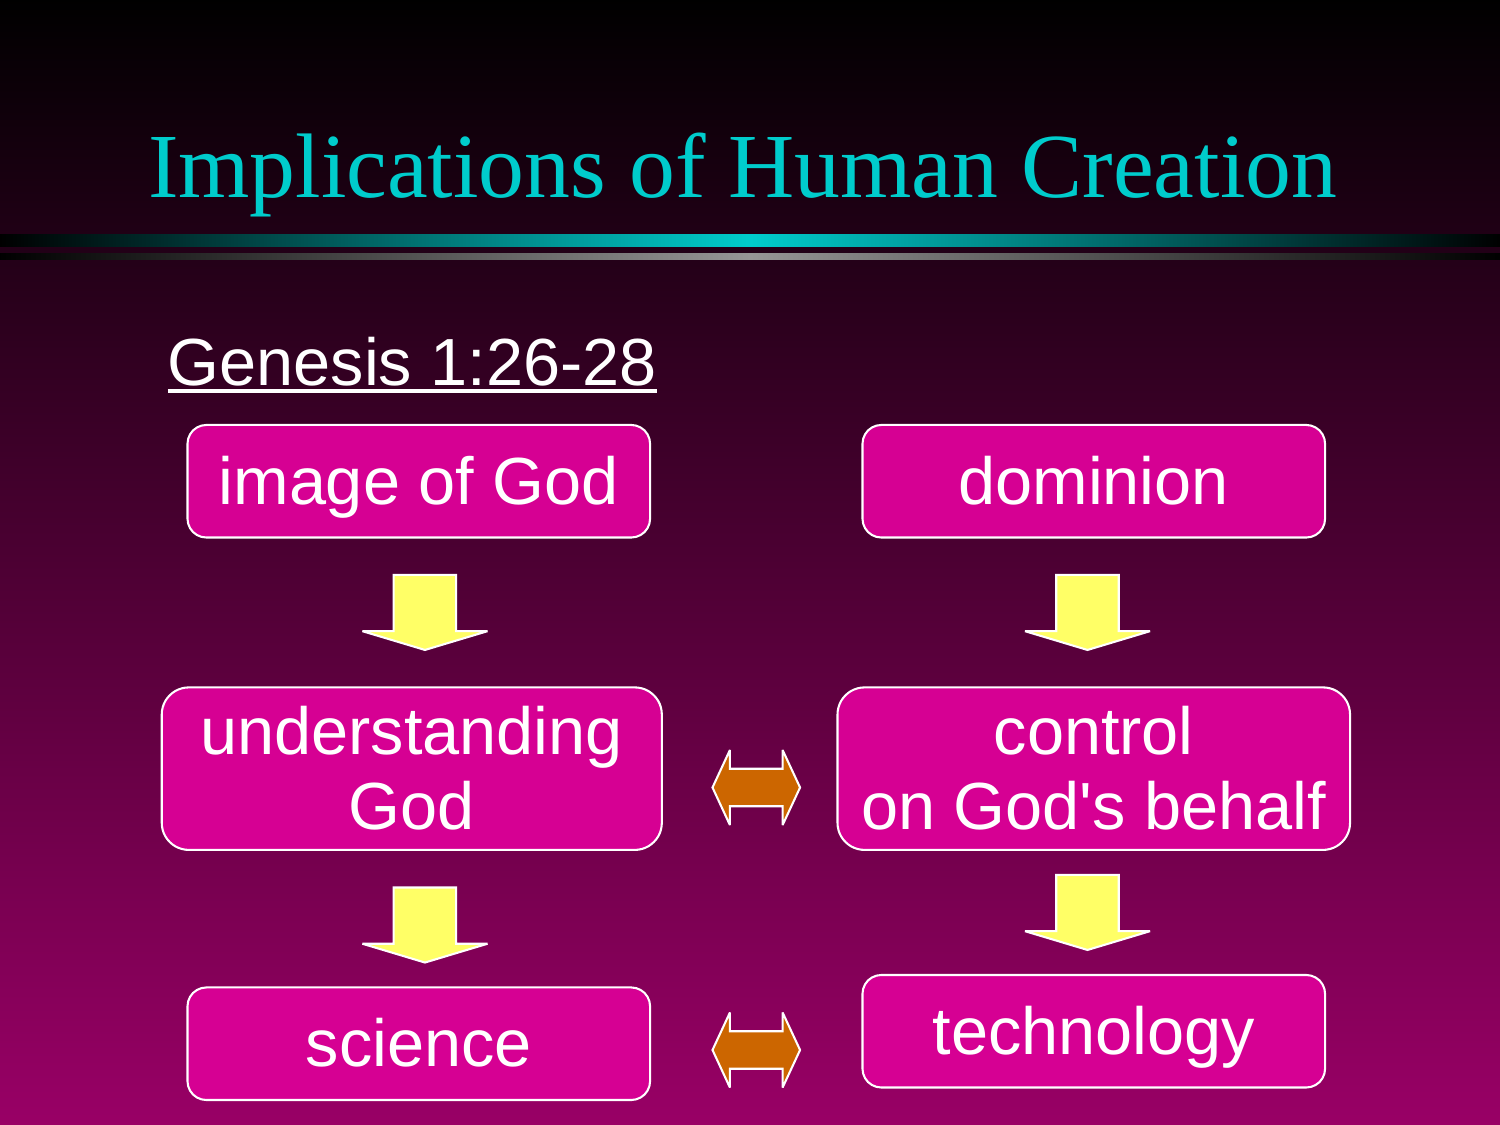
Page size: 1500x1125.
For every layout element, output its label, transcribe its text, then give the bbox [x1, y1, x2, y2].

text_box image of God [187, 424, 651, 538]
text_box technology [862, 975, 1326, 1088]
text_box [1025, 874, 1151, 950]
title Implications of Human Creation [99, 37, 1388, 225]
text_box Genesis 1:26-28 [153, 317, 672, 408]
text_box [712, 1012, 801, 1088]
text_box [1025, 574, 1151, 650]
text_box control on God's behalf [837, 687, 1351, 850]
text_box [712, 750, 801, 826]
text_box dominion [862, 424, 1326, 538]
text_box science [187, 987, 651, 1101]
text_box [362, 574, 488, 650]
text_box understanding God [161, 687, 662, 850]
text_box [362, 887, 488, 963]
